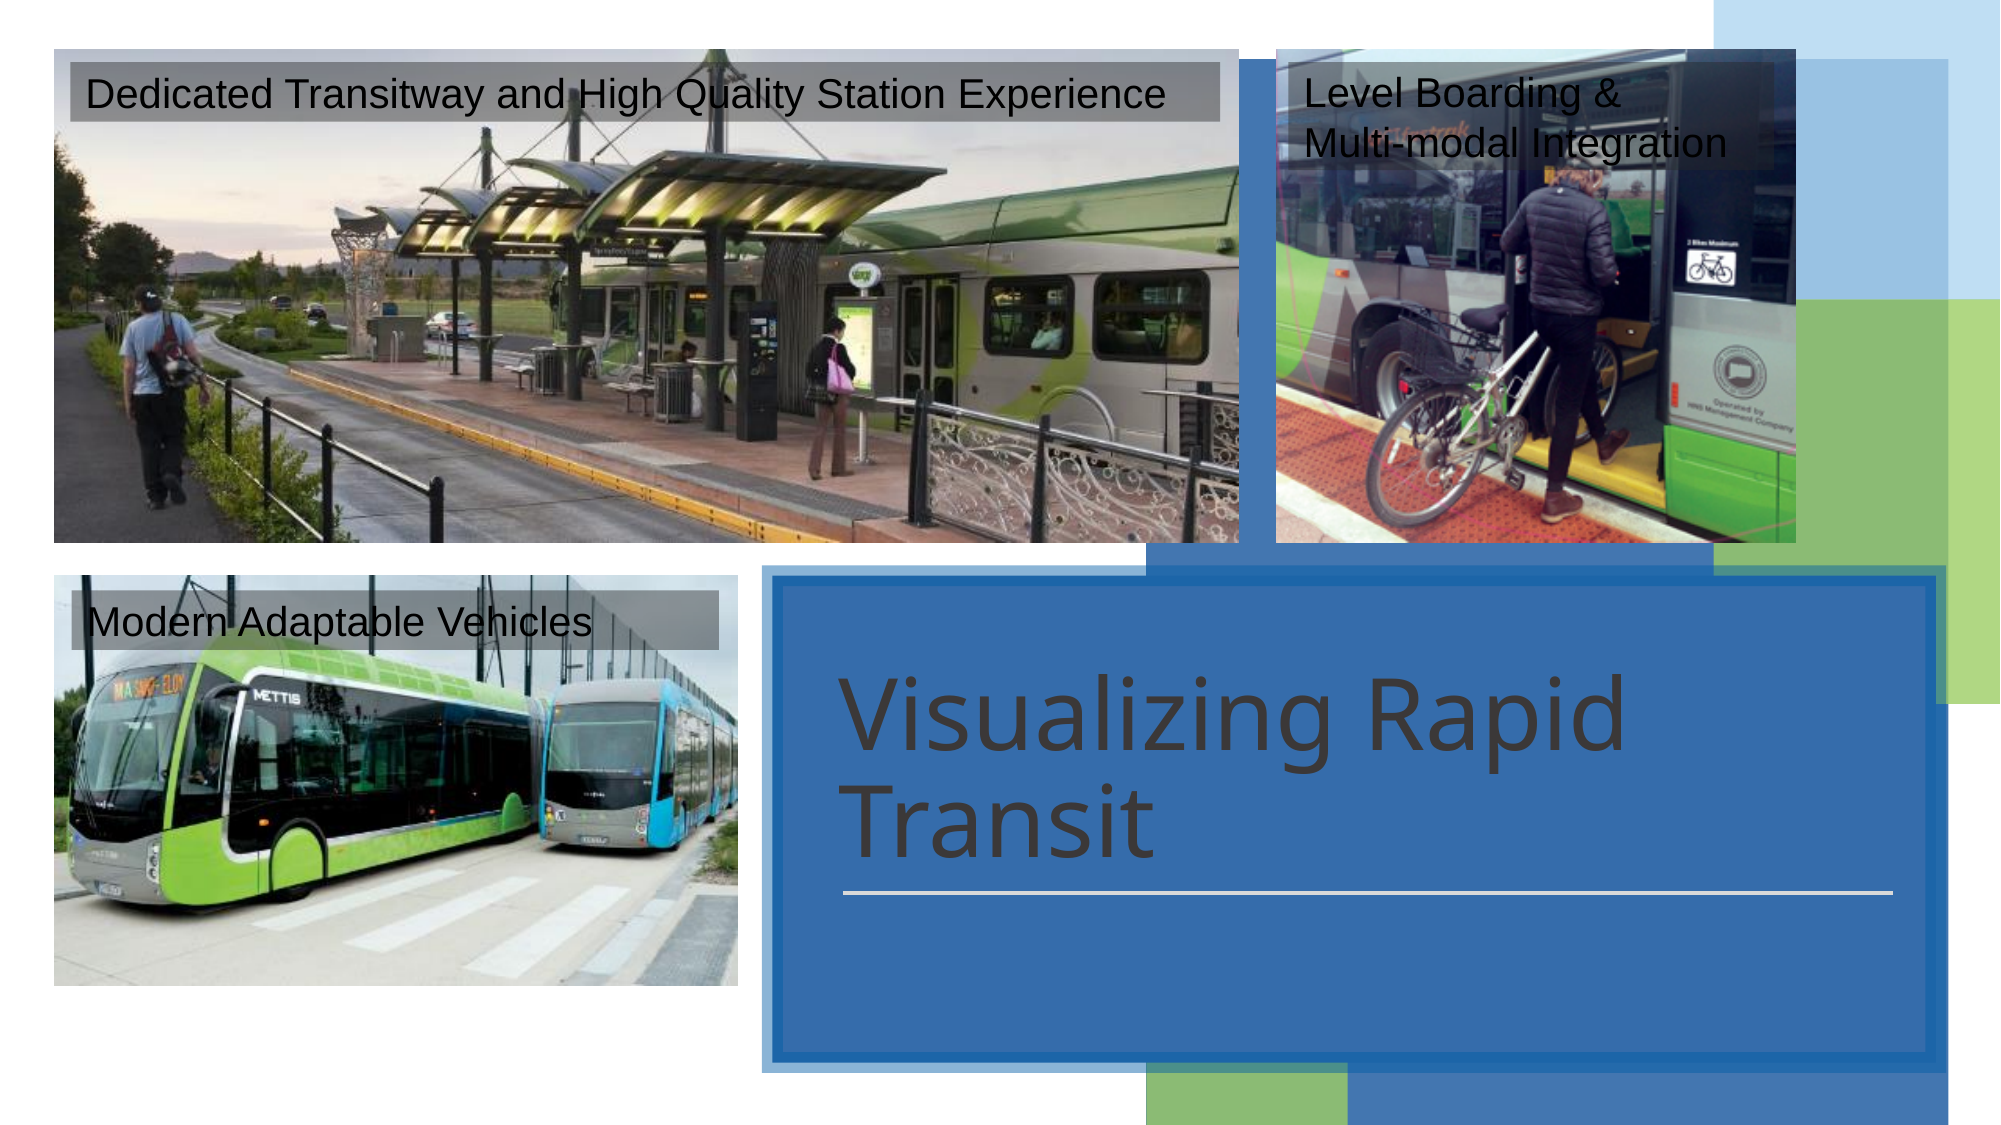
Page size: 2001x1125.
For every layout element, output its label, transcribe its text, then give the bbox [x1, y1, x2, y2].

text_box Level Boarding & Multi-modal Integration [1288, 62, 1775, 171]
picture [54, 49, 1239, 543]
text_box [772, 575, 1936, 1063]
picture [1276, 49, 1796, 543]
title Visualizing Rapid Transit [823, 760, 1885, 887]
picture [54, 575, 738, 986]
text_box Dedicated Transitway and High Quality Station Experience [70, 62, 1221, 122]
text_box Modern Adaptable Vehicles [71, 590, 719, 650]
